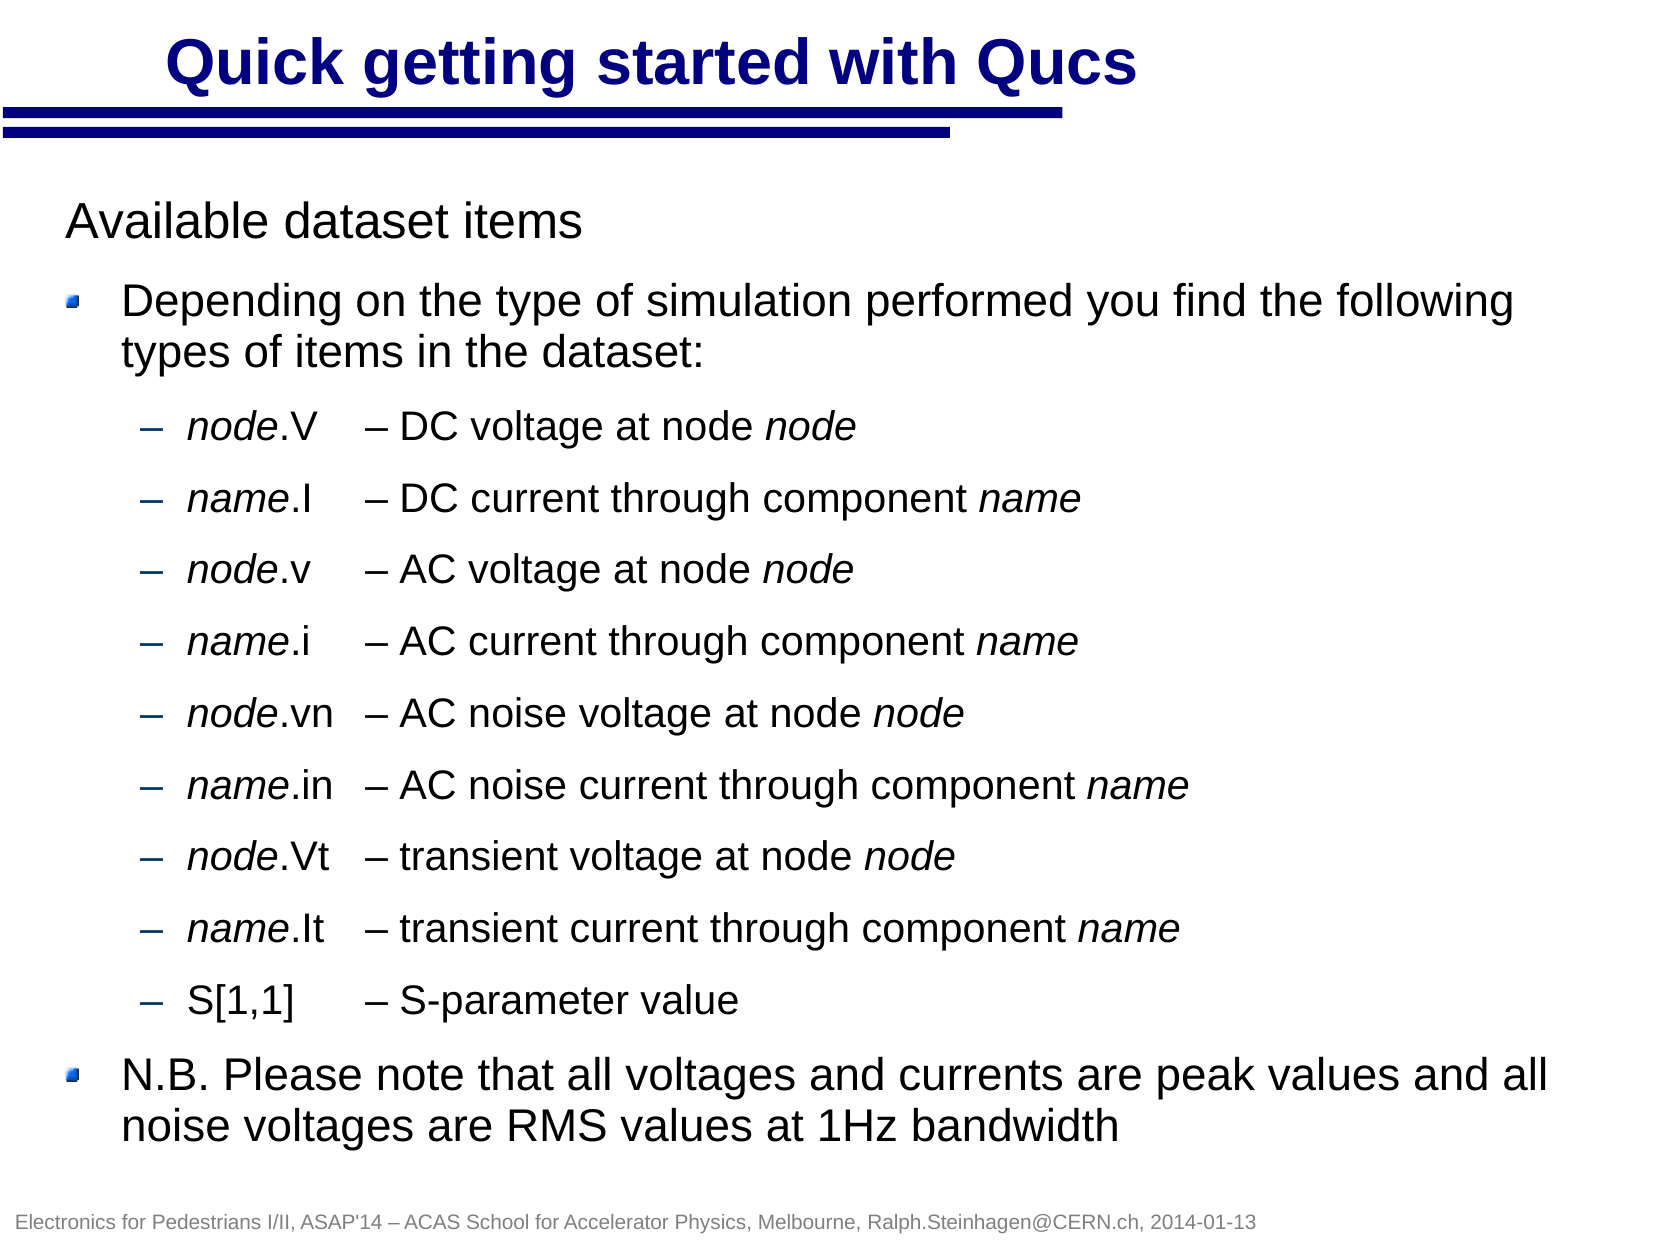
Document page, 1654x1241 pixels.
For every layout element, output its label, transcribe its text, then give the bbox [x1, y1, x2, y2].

list Available dataset items Depending on the type of simulation performed you ﬁnd the following types of items in the dataset: node.V – DC voltage at node node name.I – DC current through component name node.v – AC voltage at node node name.i – AC current through component name node.vn – AC noise voltage at node node name.in – AC noise current through component name node.Vt – transient voltage at node node name.It – transient current through component name S[1,1] – S-parameter value N.B. Please note that all voltages and currents are peak values and all noise voltages are RMS values at 1Hz bandwidth [65, 192, 1628, 1205]
title Quick getting started with Qucs [165, 0, 1323, 124]
